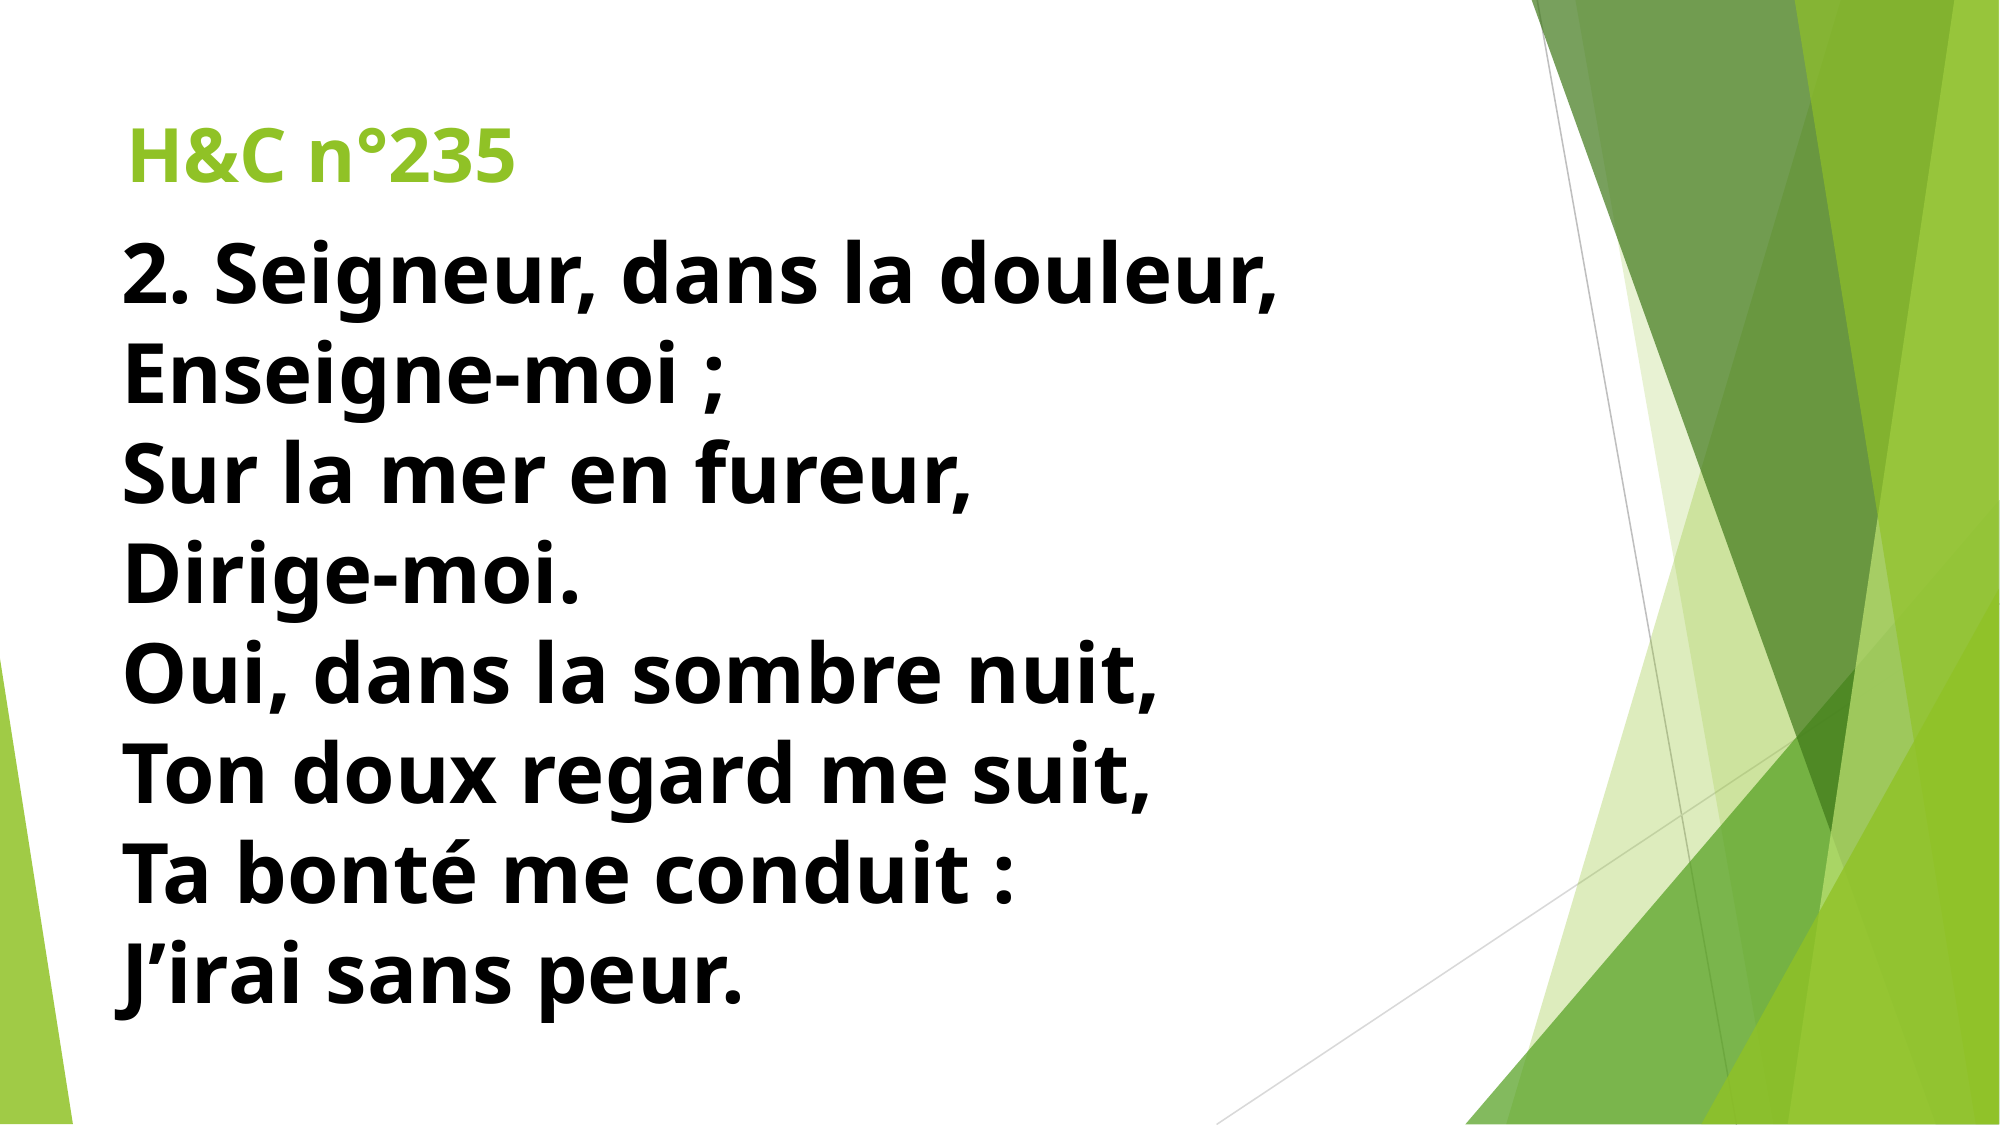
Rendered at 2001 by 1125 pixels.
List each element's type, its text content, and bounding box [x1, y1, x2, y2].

text_box H&C n°235 [111, 99, 1522, 213]
text_box 2. Seigneur, dans la douleur, Enseigne-moi ; Sur la mer en fureur, Dirige-moi. Oui, dans la sombre nuit, Ton doux regard me suit, Ta bonté me conduit : J’irai sans peur. [106, 213, 1973, 1037]
